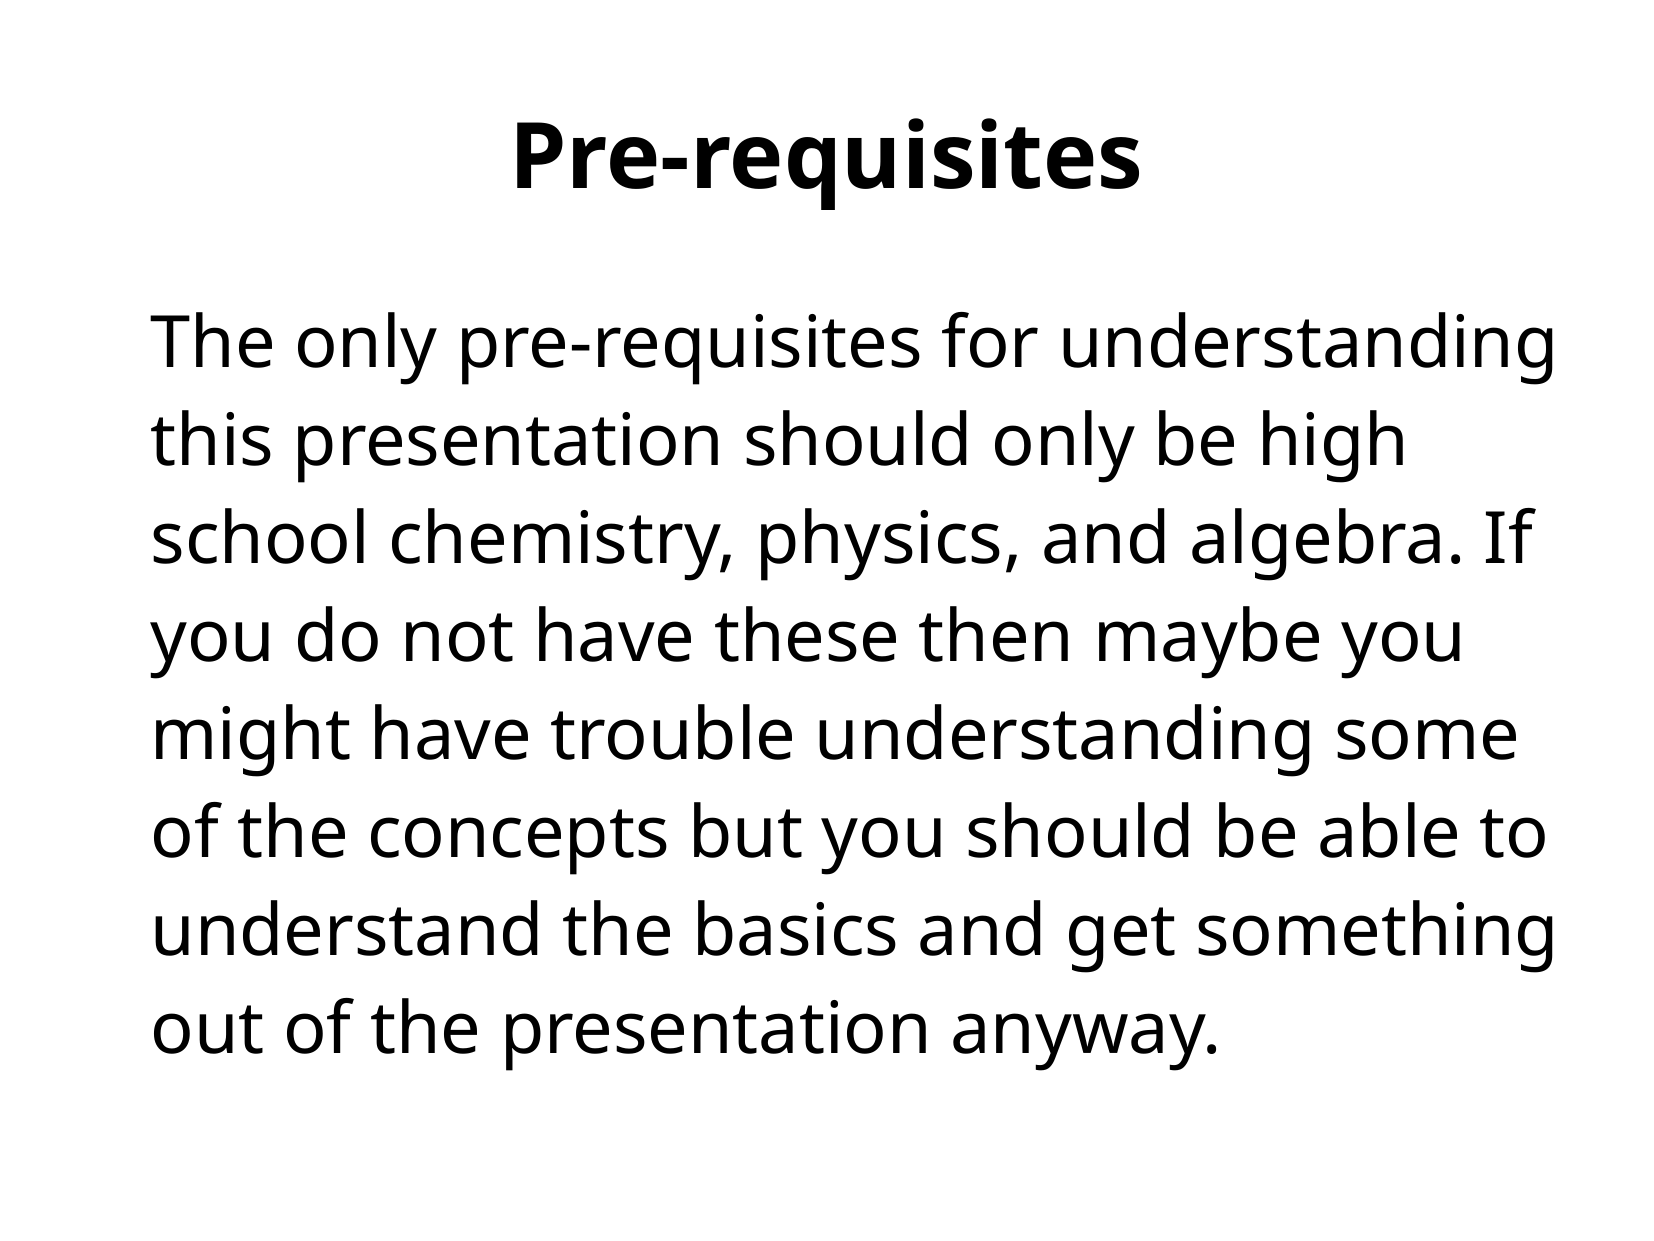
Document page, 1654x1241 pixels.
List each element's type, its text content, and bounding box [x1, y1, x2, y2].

title Pre-requisites [82, 49, 1571, 257]
list The only pre-requisites for understanding this presentation should only be high school chemistry, physics, and algebra. If you do not have these then maybe you might have trouble understanding some of the concepts but you should be able to understand the basics and get something out of the presentation anyway. [82, 290, 1571, 1111]
